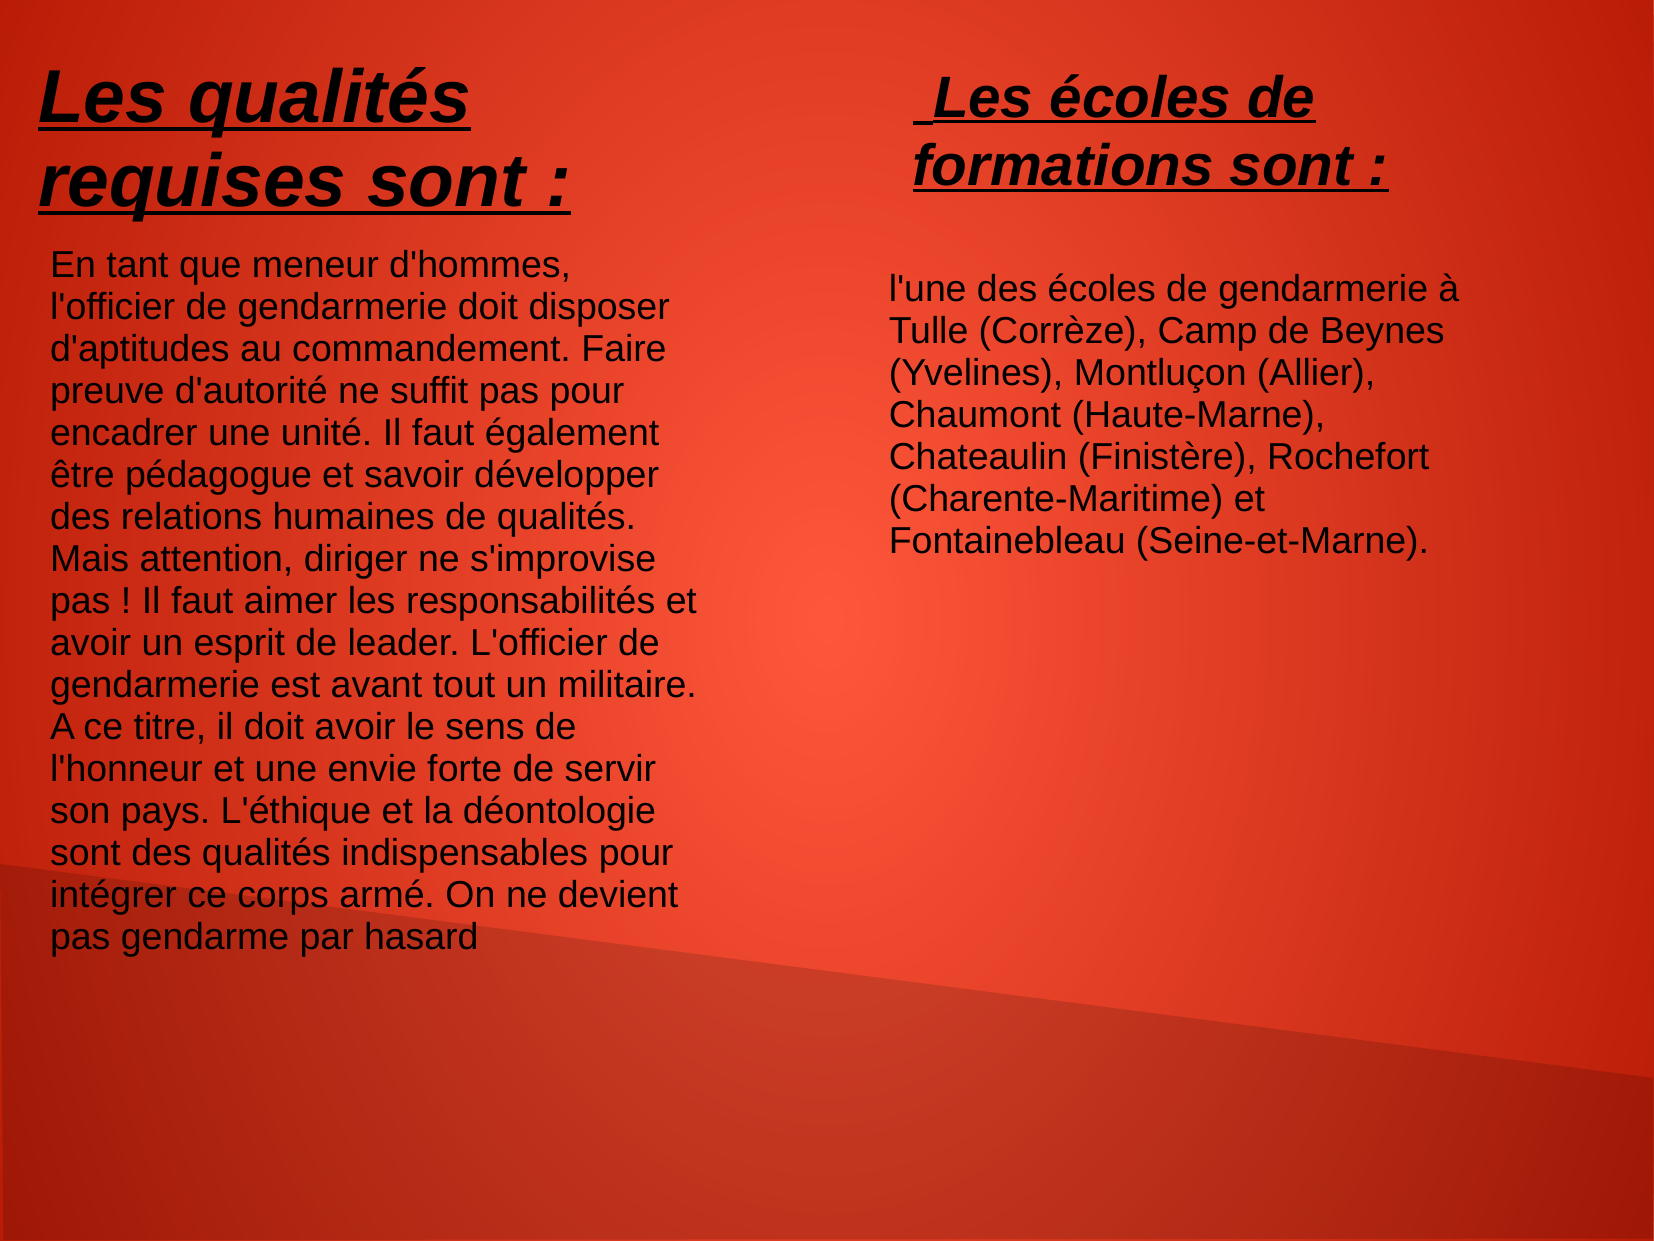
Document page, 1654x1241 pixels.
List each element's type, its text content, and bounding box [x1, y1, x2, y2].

text_box En tant que meneur d'hommes, l'officier de gendarmerie doit disposer d'aptitudes au commandement. Faire preuve d'autorité ne suffit pas pour encadrer une unité. Il faut également être pédagogue et savoir développer des relations humaines de qualités. Mais attention, diriger ne s'improvise pas ! Il faut aimer les responsabilités et avoir un esprit de leader. L'officier de gendarmerie est avant tout un militaire. A ce titre, il doit avoir le sens de l'honneur et une envie forte de servir son pays. L'éthique et la déontologie sont des qualités indispensables pour intégrer ce corps armé. On ne devient pas gendarme par hasard [35, 235, 721, 965]
text_box Les qualités requises sont : [23, 47, 674, 231]
text_box l'une des écoles de gendarmerie à Tulle (Corrèze), Camp de Beynes (Yvelines), Montluçon (Allier), Chaumont (Haute-Marne), Chateaulin (Finistère), Rochefort (Charente-Maritime) et Fontainebleau (Seine-et-Marne). [874, 259, 1477, 569]
text_box Les écoles de formations sont : [897, 41, 1607, 206]
